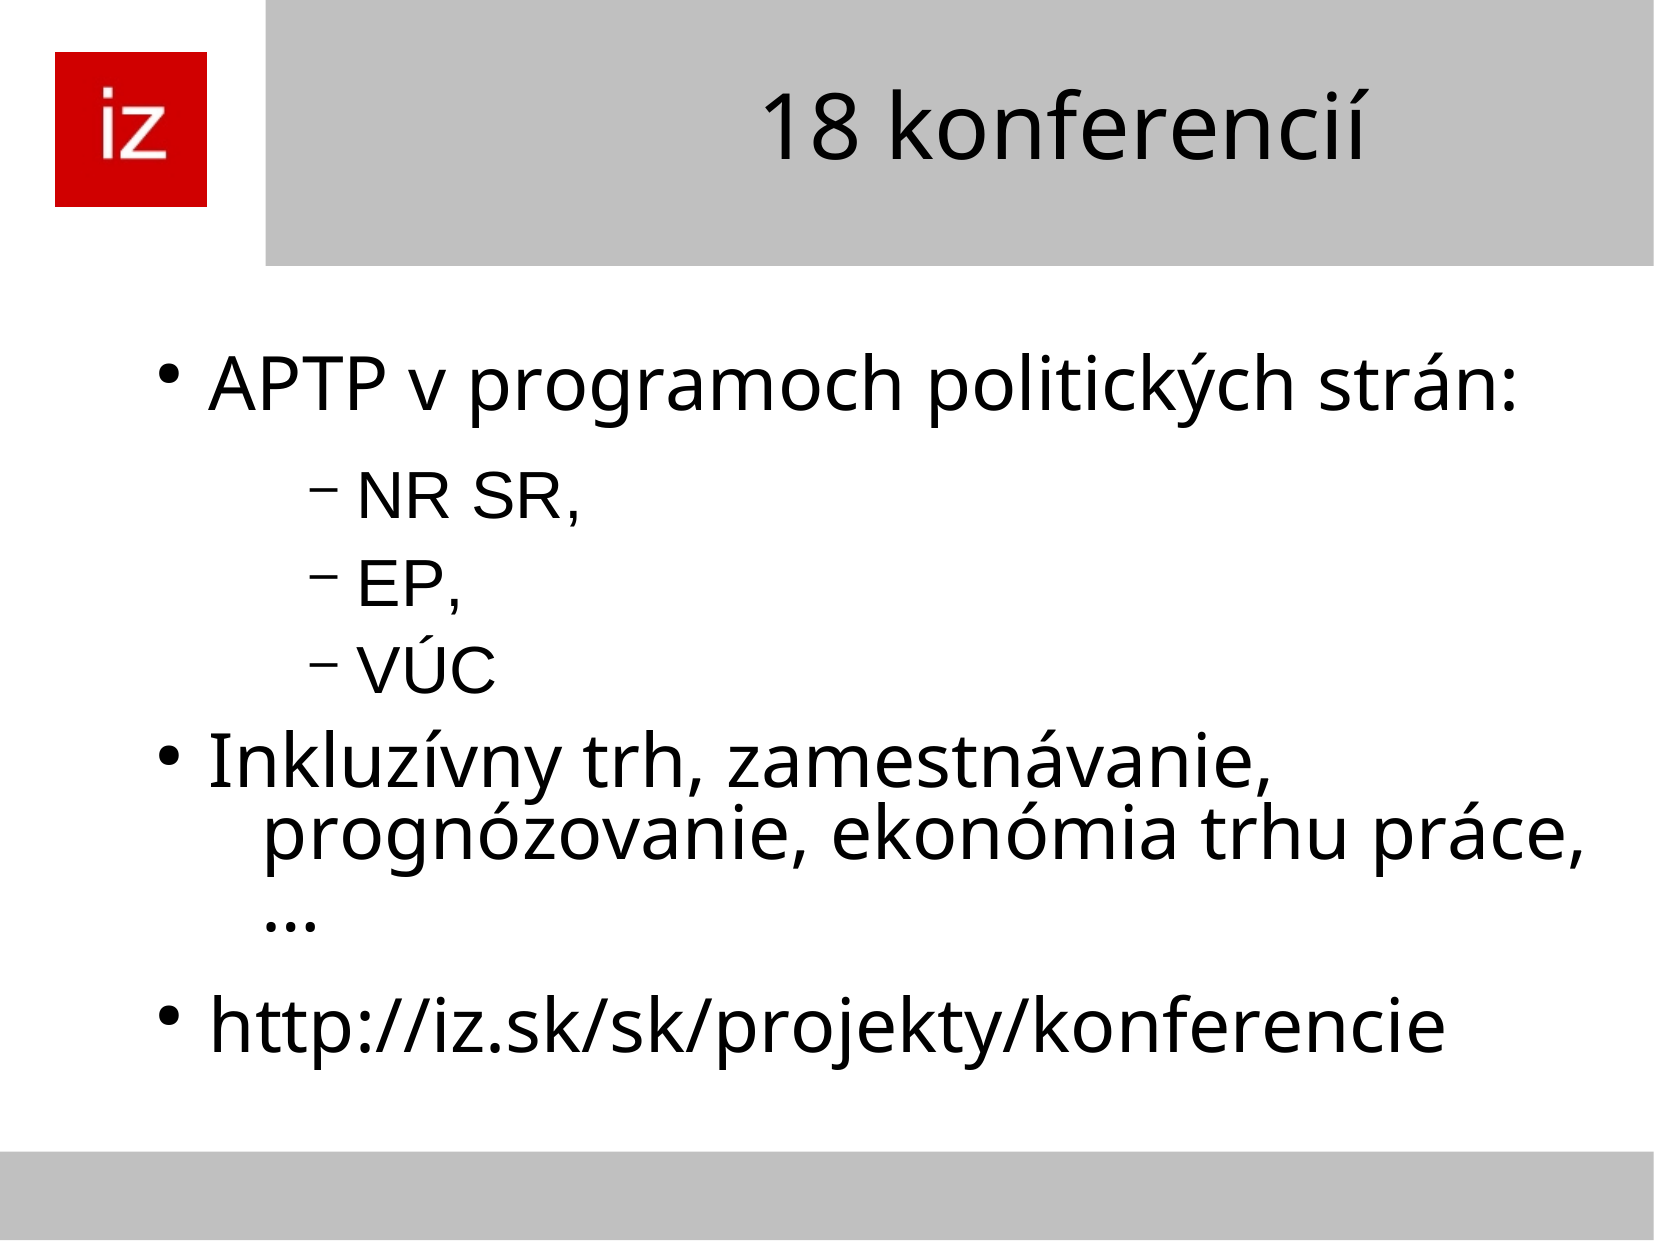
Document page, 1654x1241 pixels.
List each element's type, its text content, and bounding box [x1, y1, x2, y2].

picture [55, 52, 207, 207]
title 18 konferencií [561, 29, 1565, 237]
list APTP v programoch politických strán: NR SR, EP, VÚC Inkluzívny trh, zamestnávanie, prognózovanie, ekonómia trhu práce, … http://iz.sk/sk/projekty/konferencie [121, 344, 1625, 1126]
